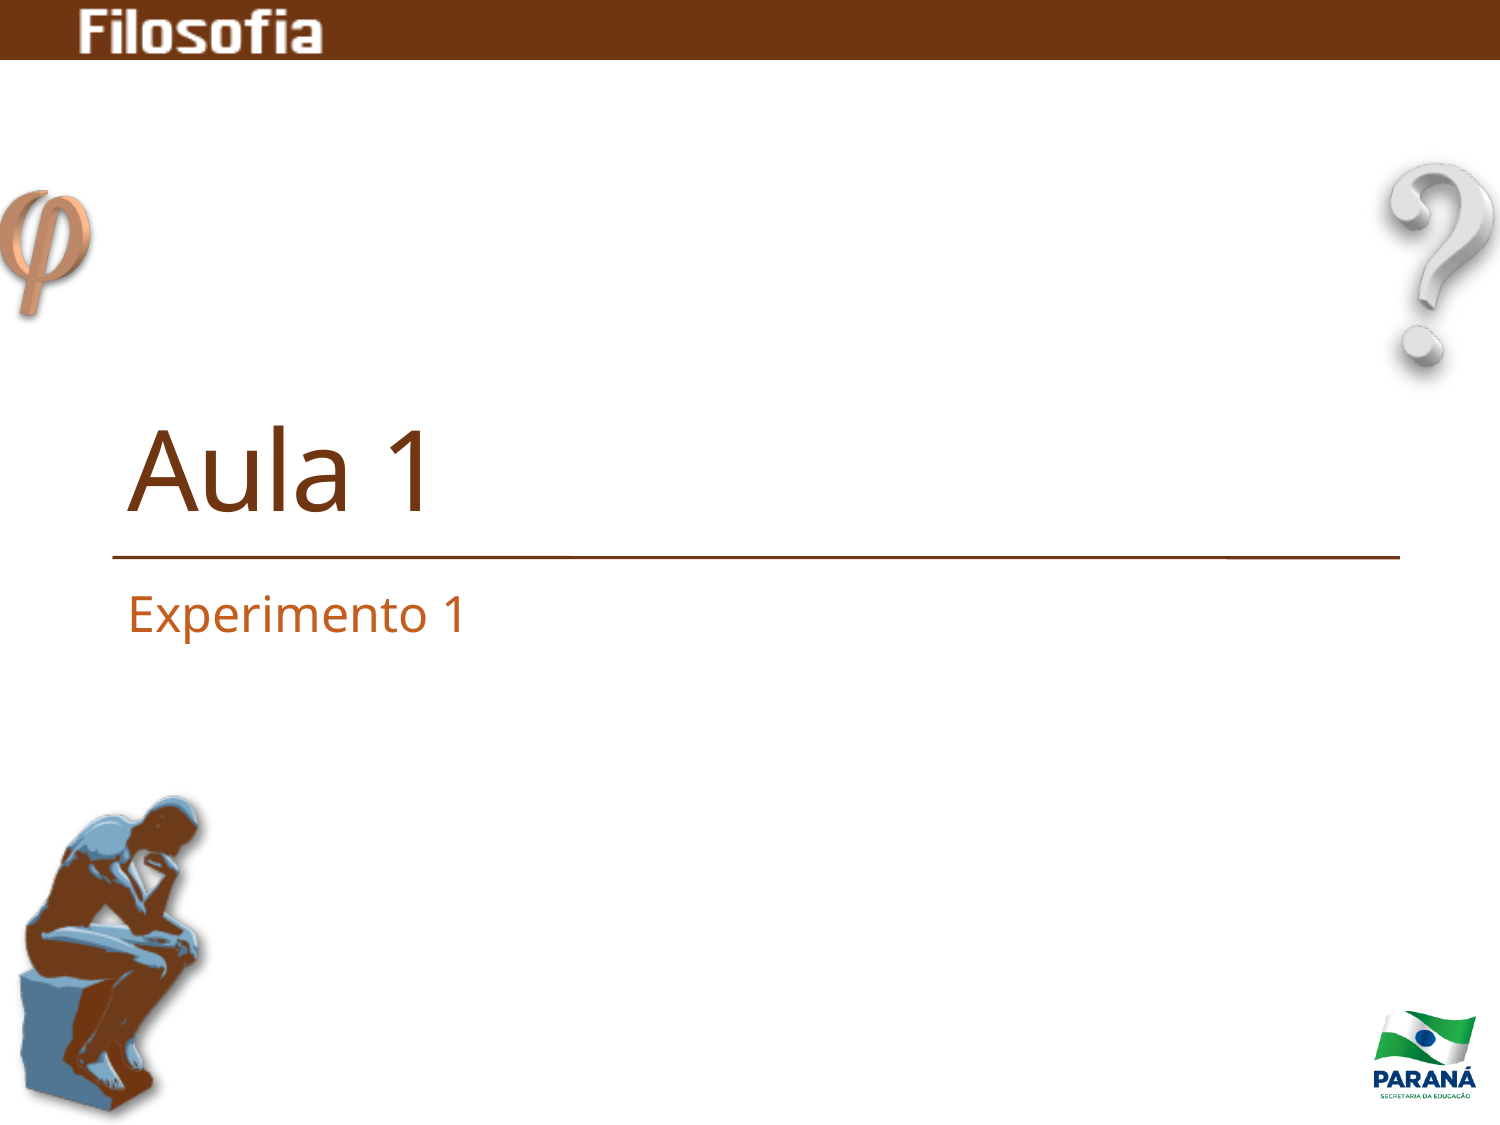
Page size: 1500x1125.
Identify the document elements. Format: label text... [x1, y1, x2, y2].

picture [76, 0, 325, 71]
subtitle Experimento 1 [112, 575, 1163, 863]
picture [1355, 127, 1500, 417]
title Aula 1 [112, 224, 1400, 542]
picture [9, 786, 221, 1125]
picture [1374, 1011, 1476, 1099]
picture [0, 184, 101, 329]
